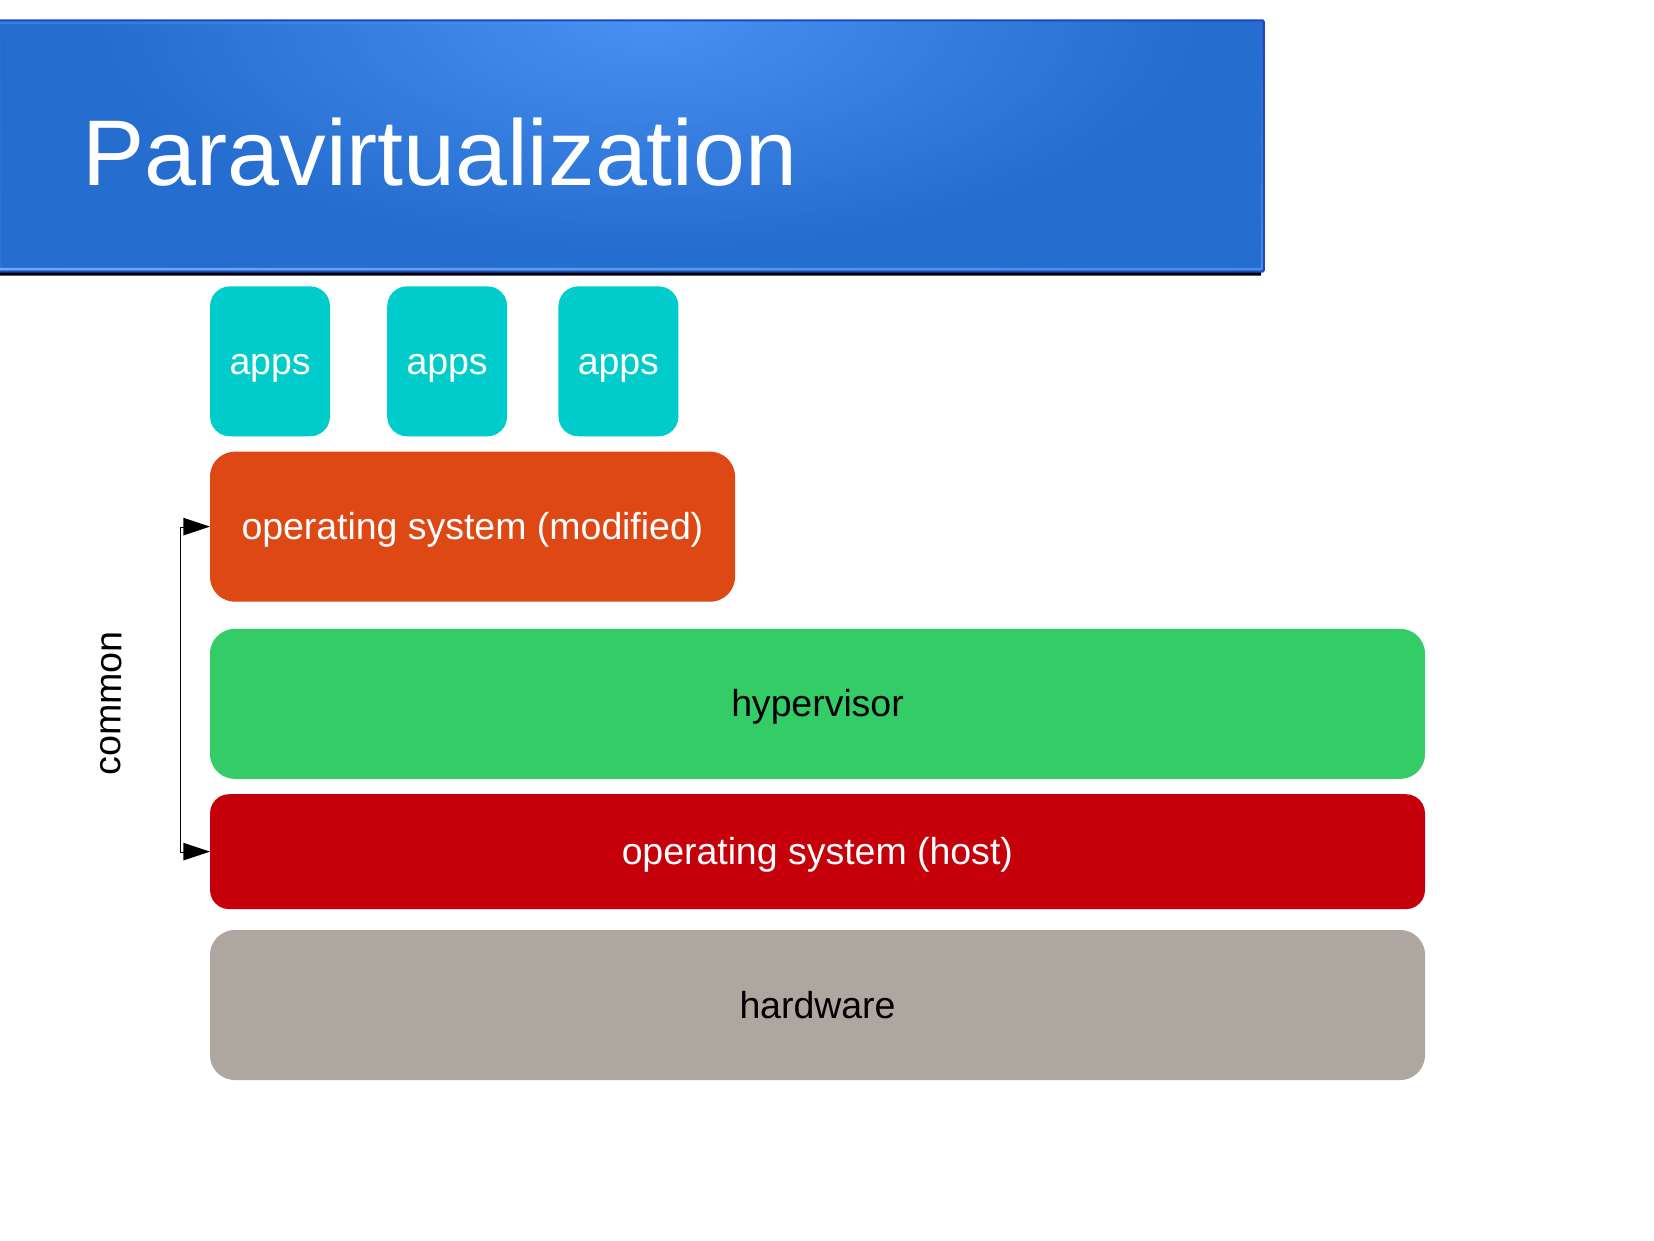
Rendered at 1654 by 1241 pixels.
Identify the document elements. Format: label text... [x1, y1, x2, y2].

text_box common [78, 616, 138, 791]
text_box apps [387, 286, 508, 437]
text_box operating system (host) [210, 794, 1426, 910]
text_box apps [210, 286, 331, 437]
text_box hardware [210, 930, 1426, 1081]
text_box operating system (modified) [210, 451, 736, 602]
text_box hypervisor [210, 628, 1426, 779]
title Paravirtualization [82, 49, 1250, 257]
text_box apps [558, 286, 679, 437]
